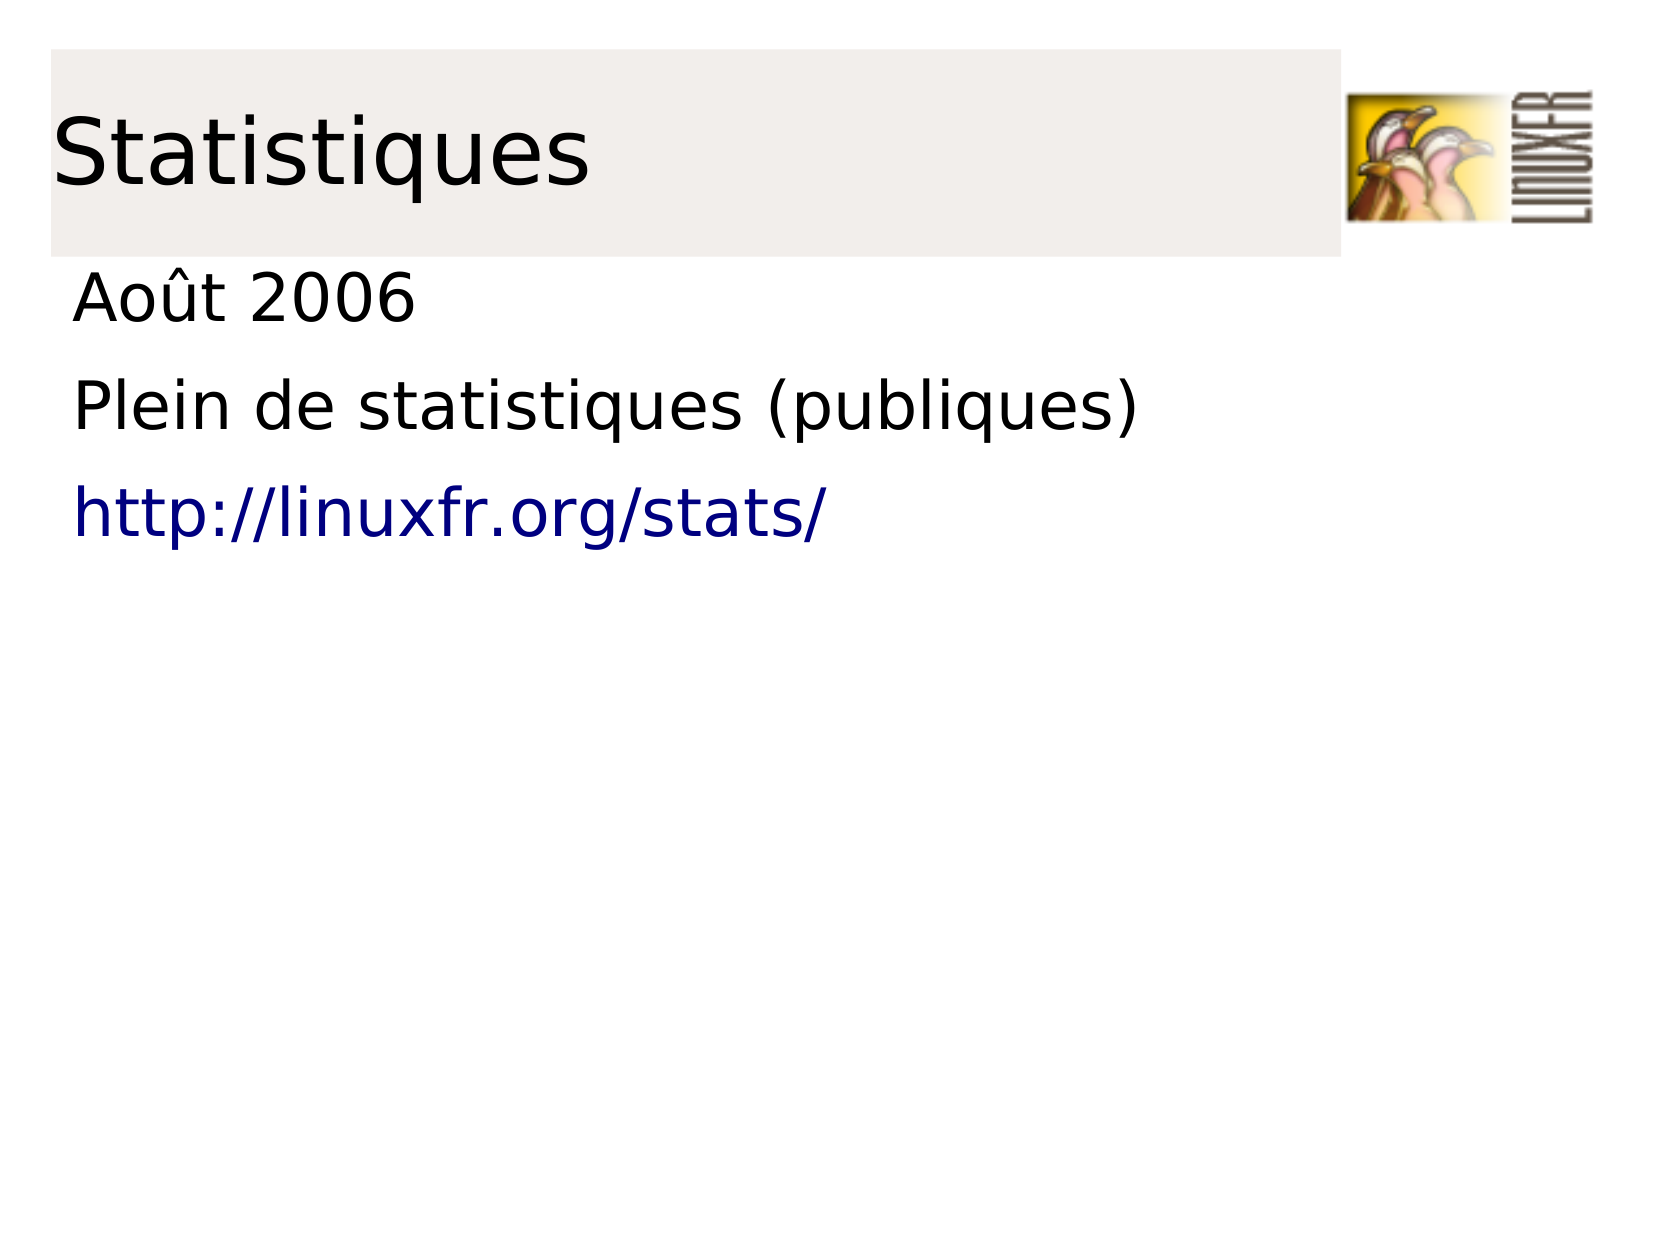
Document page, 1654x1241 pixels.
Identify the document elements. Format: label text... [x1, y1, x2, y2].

list Août 2006 Plein de statistiques (publiques) http://linuxfr.org/stats/ [54, 259, 1628, 1103]
title Statistiques [51, 49, 1342, 257]
picture [1342, 88, 1601, 229]
